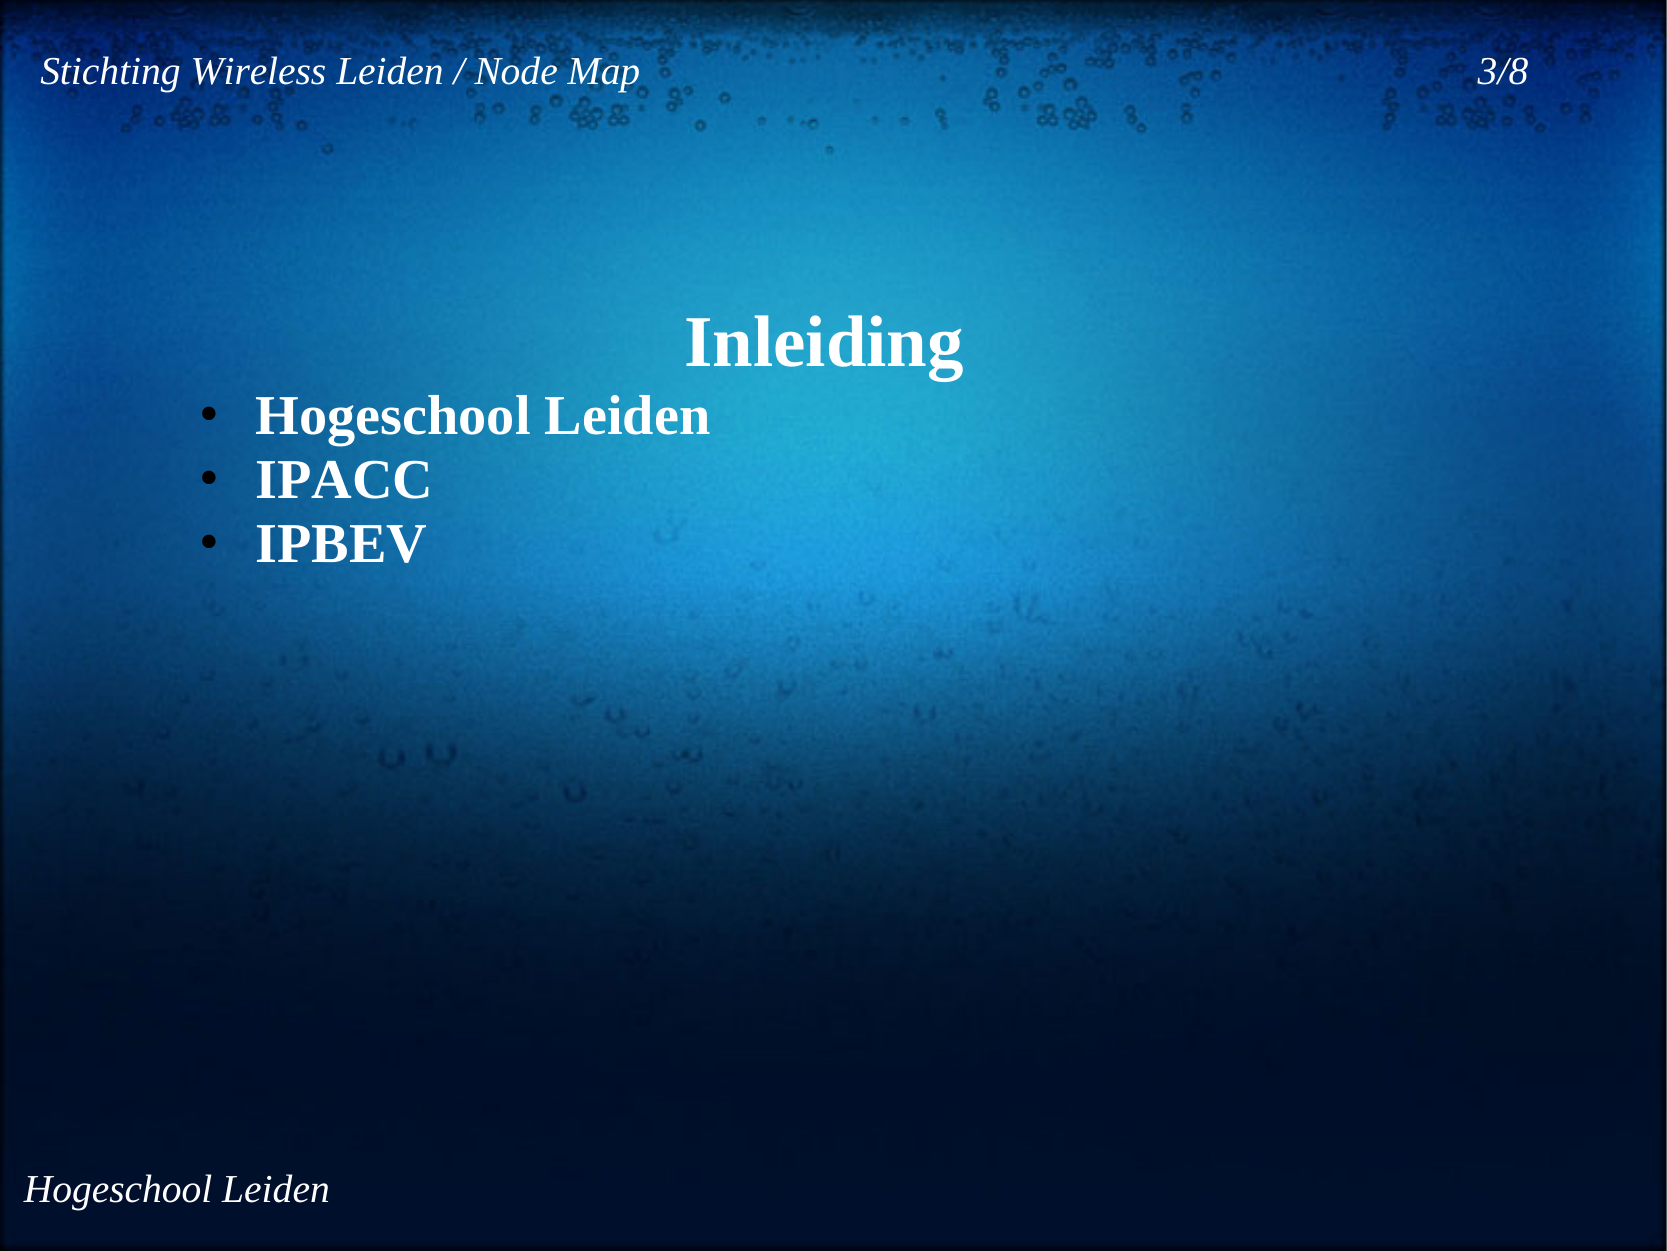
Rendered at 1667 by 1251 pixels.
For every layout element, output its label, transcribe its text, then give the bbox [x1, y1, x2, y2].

list Inleiding Hogeschool Leiden IPACC IPBEV [180, 300, 1487, 857]
title Stichting Wireless Leiden / Node Map 3/8 [40, 48, 1629, 96]
text_box Hogeschool Leiden [23, 1166, 1612, 1212]
picture [0, 0, 1667, 1251]
